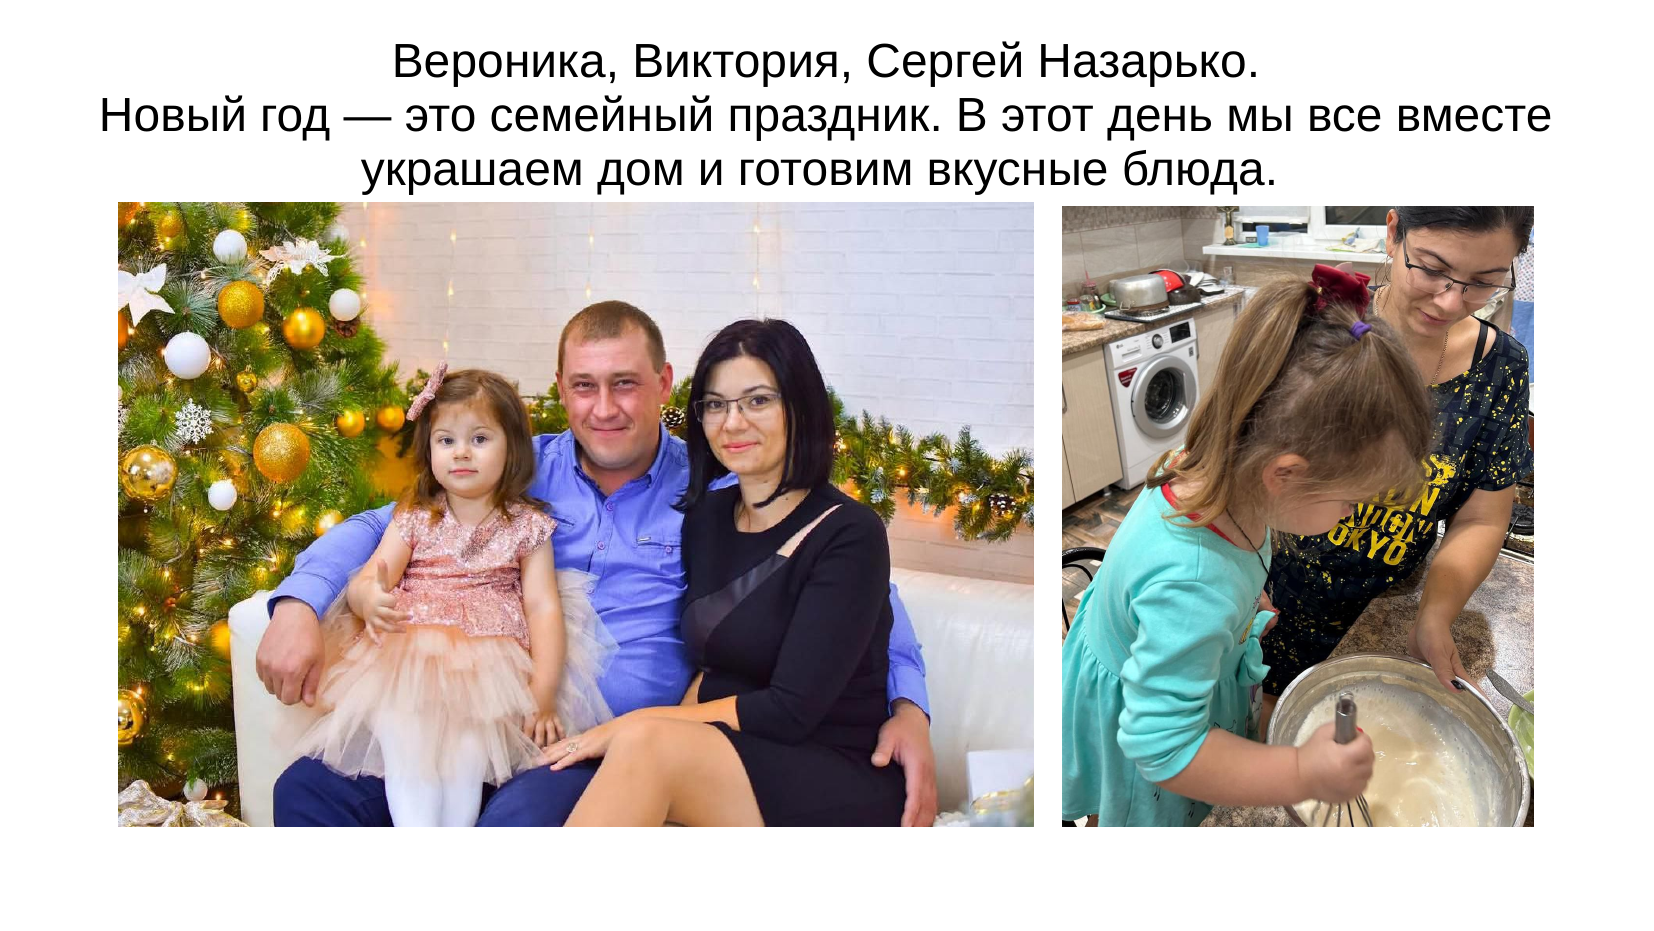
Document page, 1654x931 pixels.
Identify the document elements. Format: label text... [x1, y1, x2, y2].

title Вероника, Виктория, Сергей Назарько. Новый год — это семейный праздник. В этот день мы все вместе украшаем дом и готовим вкусные блюда. [82, 34, 1571, 196]
picture [1062, 206, 1534, 827]
picture [118, 202, 1034, 827]
